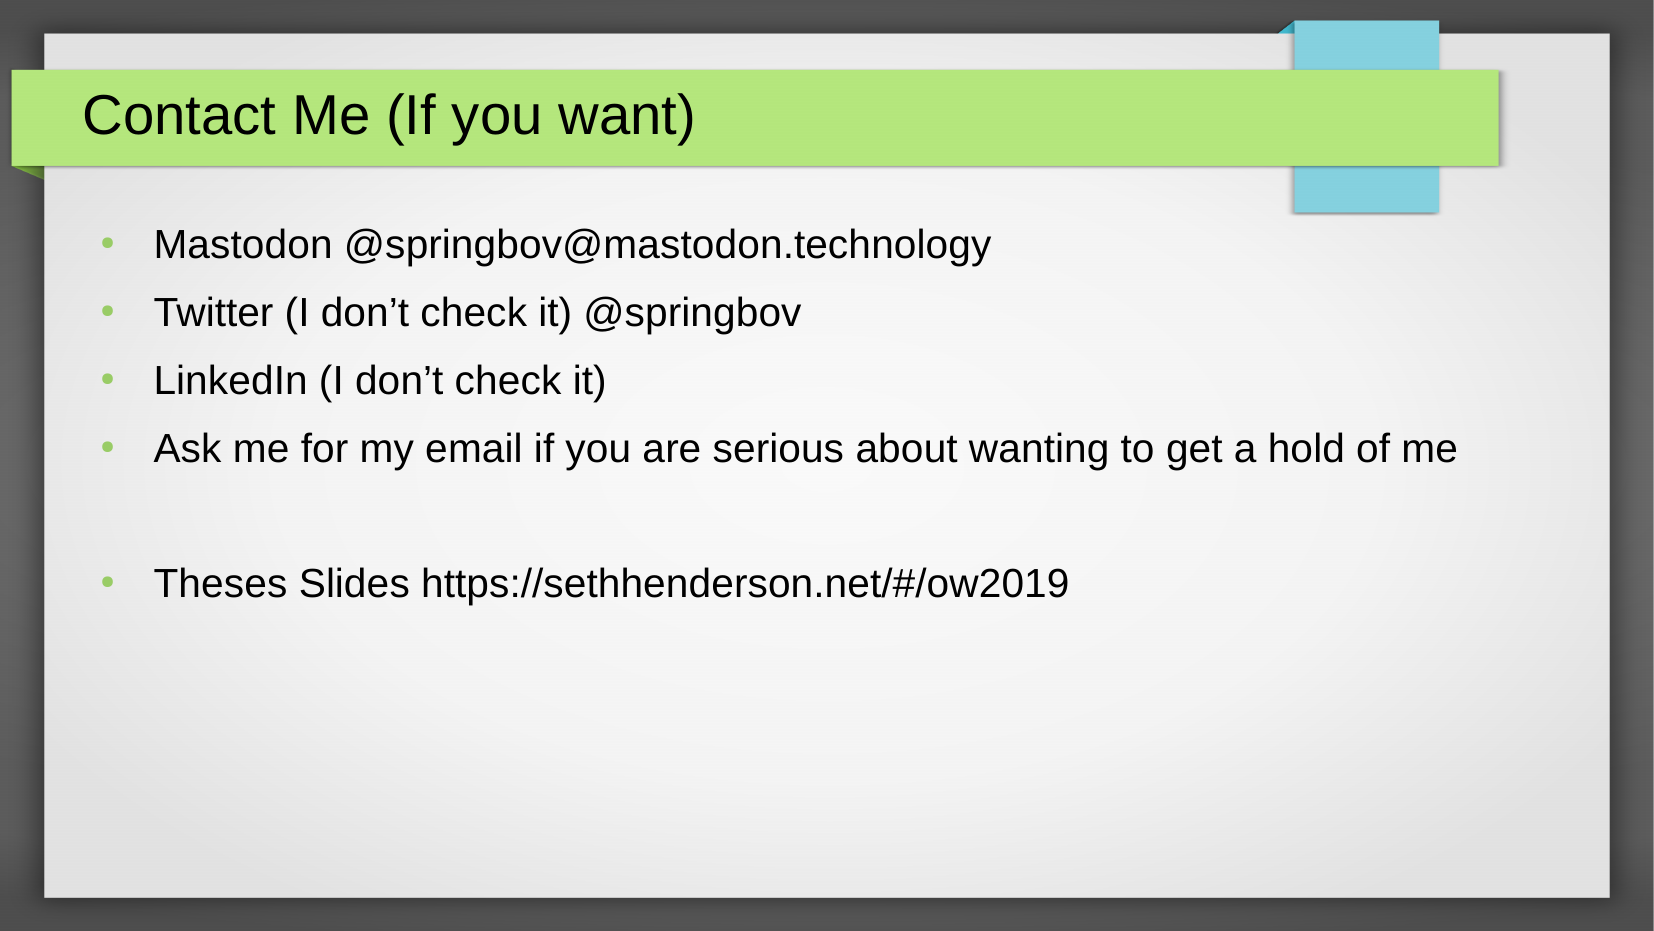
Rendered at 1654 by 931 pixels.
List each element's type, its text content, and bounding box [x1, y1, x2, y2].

picture [0, 0, 1654, 931]
title Contact Me (If you want) [82, 70, 1264, 160]
list Mastodon @springbov@mastodon.technology Twitter (I don’t check it) @springbov LinkedIn (I don’t check it) Ask me for my email if you are serious about wanting to get a hold of me Theses Slides https://sethhenderson.net/#/ow2019 [82, 221, 1571, 761]
